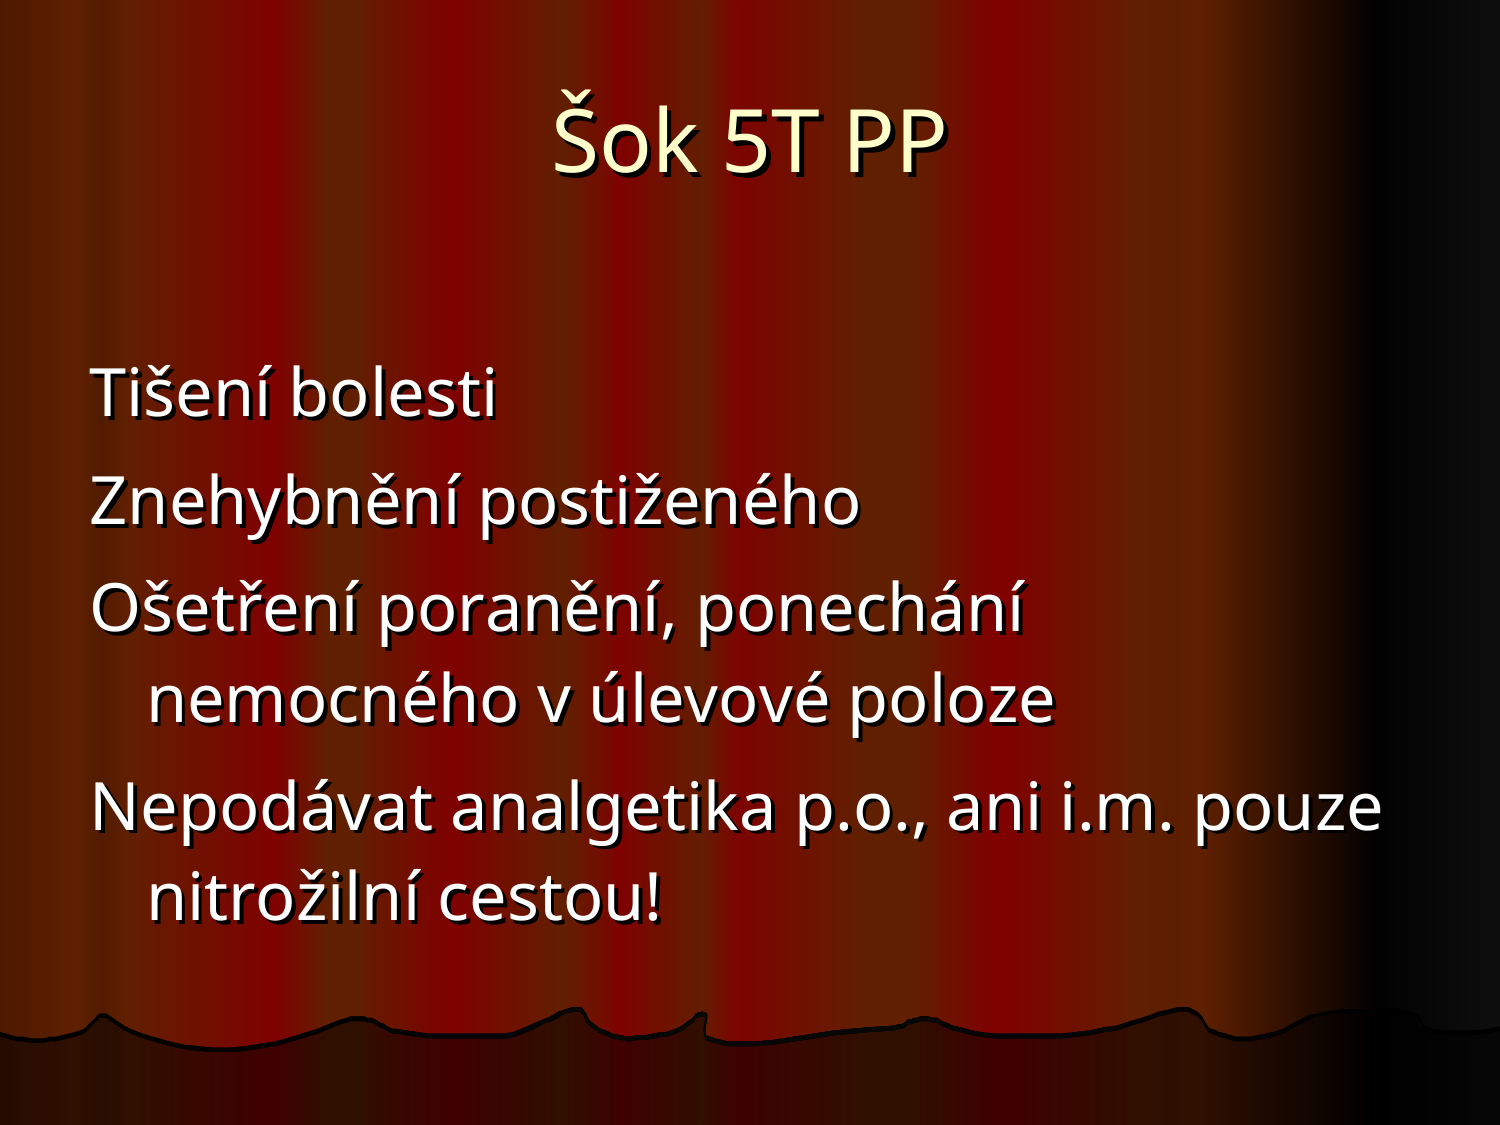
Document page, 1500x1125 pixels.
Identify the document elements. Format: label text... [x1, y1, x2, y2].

list Tišení bolesti Znehybnění postiženého Ošetření poranění, ponechání nemocného v úlevové poloze Nepodávat analgetika p.o., ani i.m. pouze nitrožilní cestou! [75, 337, 1426, 1047]
title Šok 5T PP [75, 45, 1426, 233]
